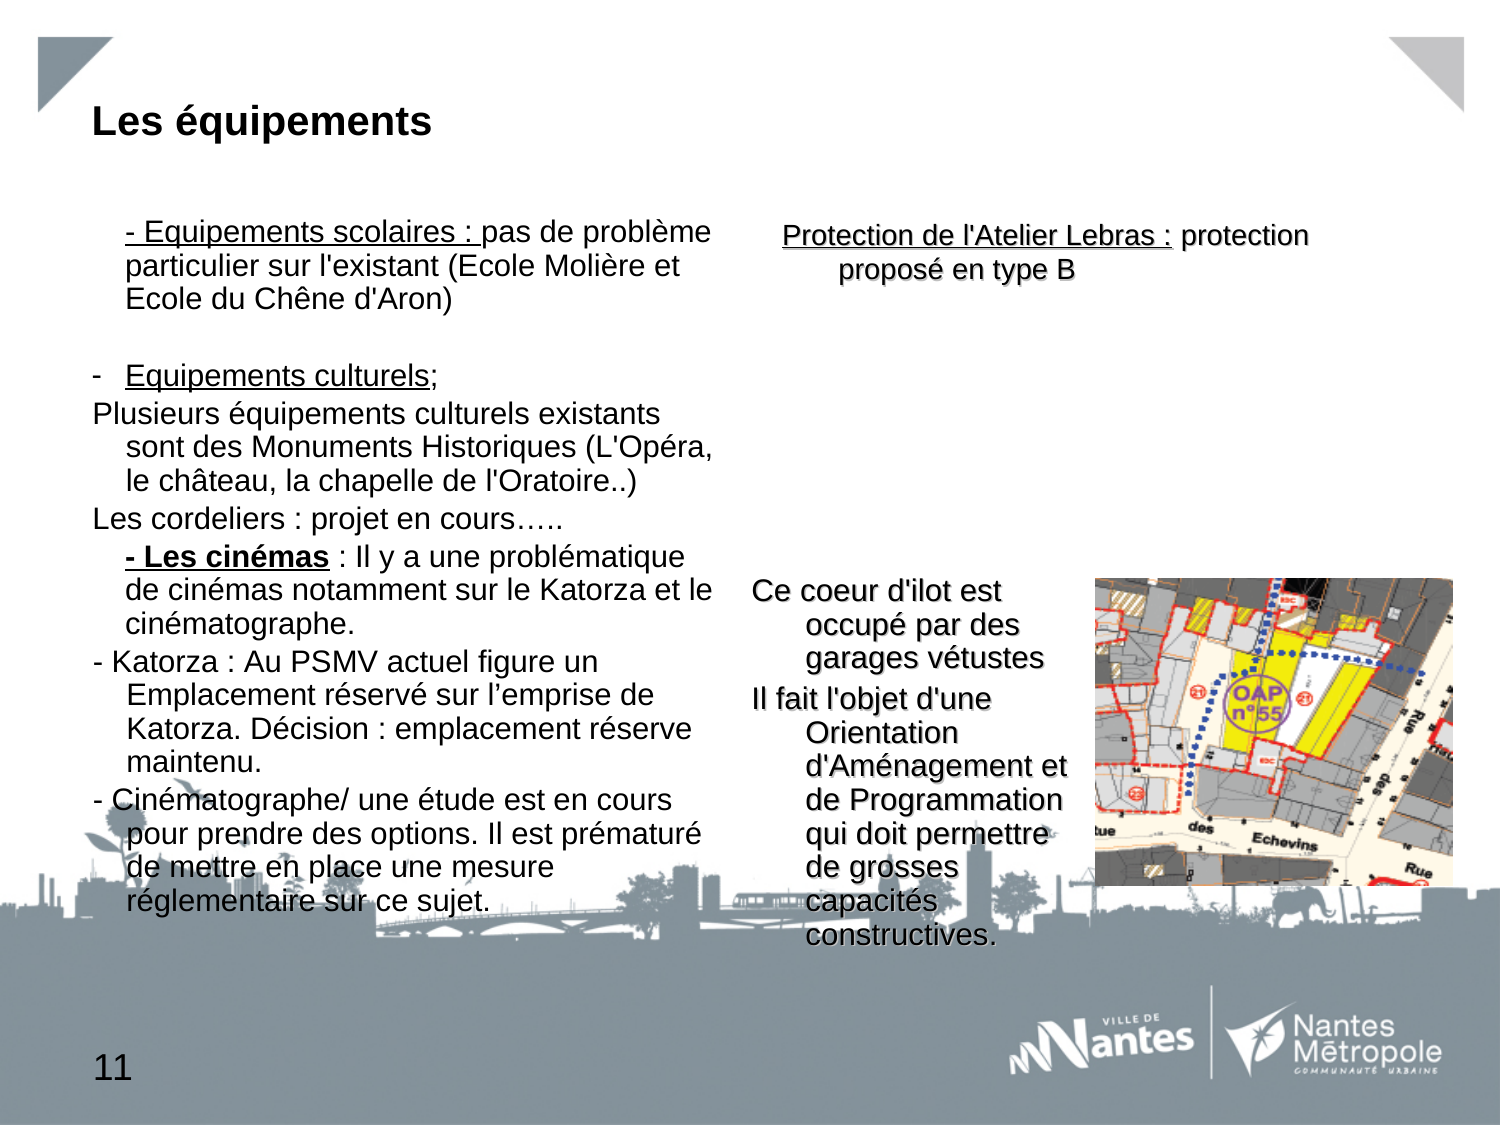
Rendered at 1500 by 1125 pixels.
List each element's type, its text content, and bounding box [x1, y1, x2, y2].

picture [0, 0, 1500, 1125]
title Les équipements [76, 54, 1425, 183]
list - Equipements scolaires : pas de problème particulier sur l'existant (Ecole Molière et Ecole du Chêne d'Aron) Equipements culturels; Plusieurs équipements culturels existants sont des Monuments Historiques (L'Opéra, le château, la chapelle de l'Oratoire..) Les cordeliers : projet en cours….. - Les cinémas : Il y a une problématique de cinémas notamment sur le Katorza et le cinématographe. - Katorza : Au PSMV actuel figure un Emplacement réservé sur l’emprise de Katorza. Décision : emplacement réserve maintenu. - Cinématographe/ une étude est en cours pour prendre des options. Il est prématuré de mettre en place une mesure réglementaire sur ce sujet. [76, 208, 735, 951]
list Protection de l'Atelier Lebras : protection proposé en type B [767, 208, 1426, 951]
text_box Ce coeur d'ilot est occupé par des garages vétustes Il fait l'objet d'une Orientation d'Aménagement et de Programmation qui doit permettre de grosses capacités constructives. [734, 566, 1087, 964]
